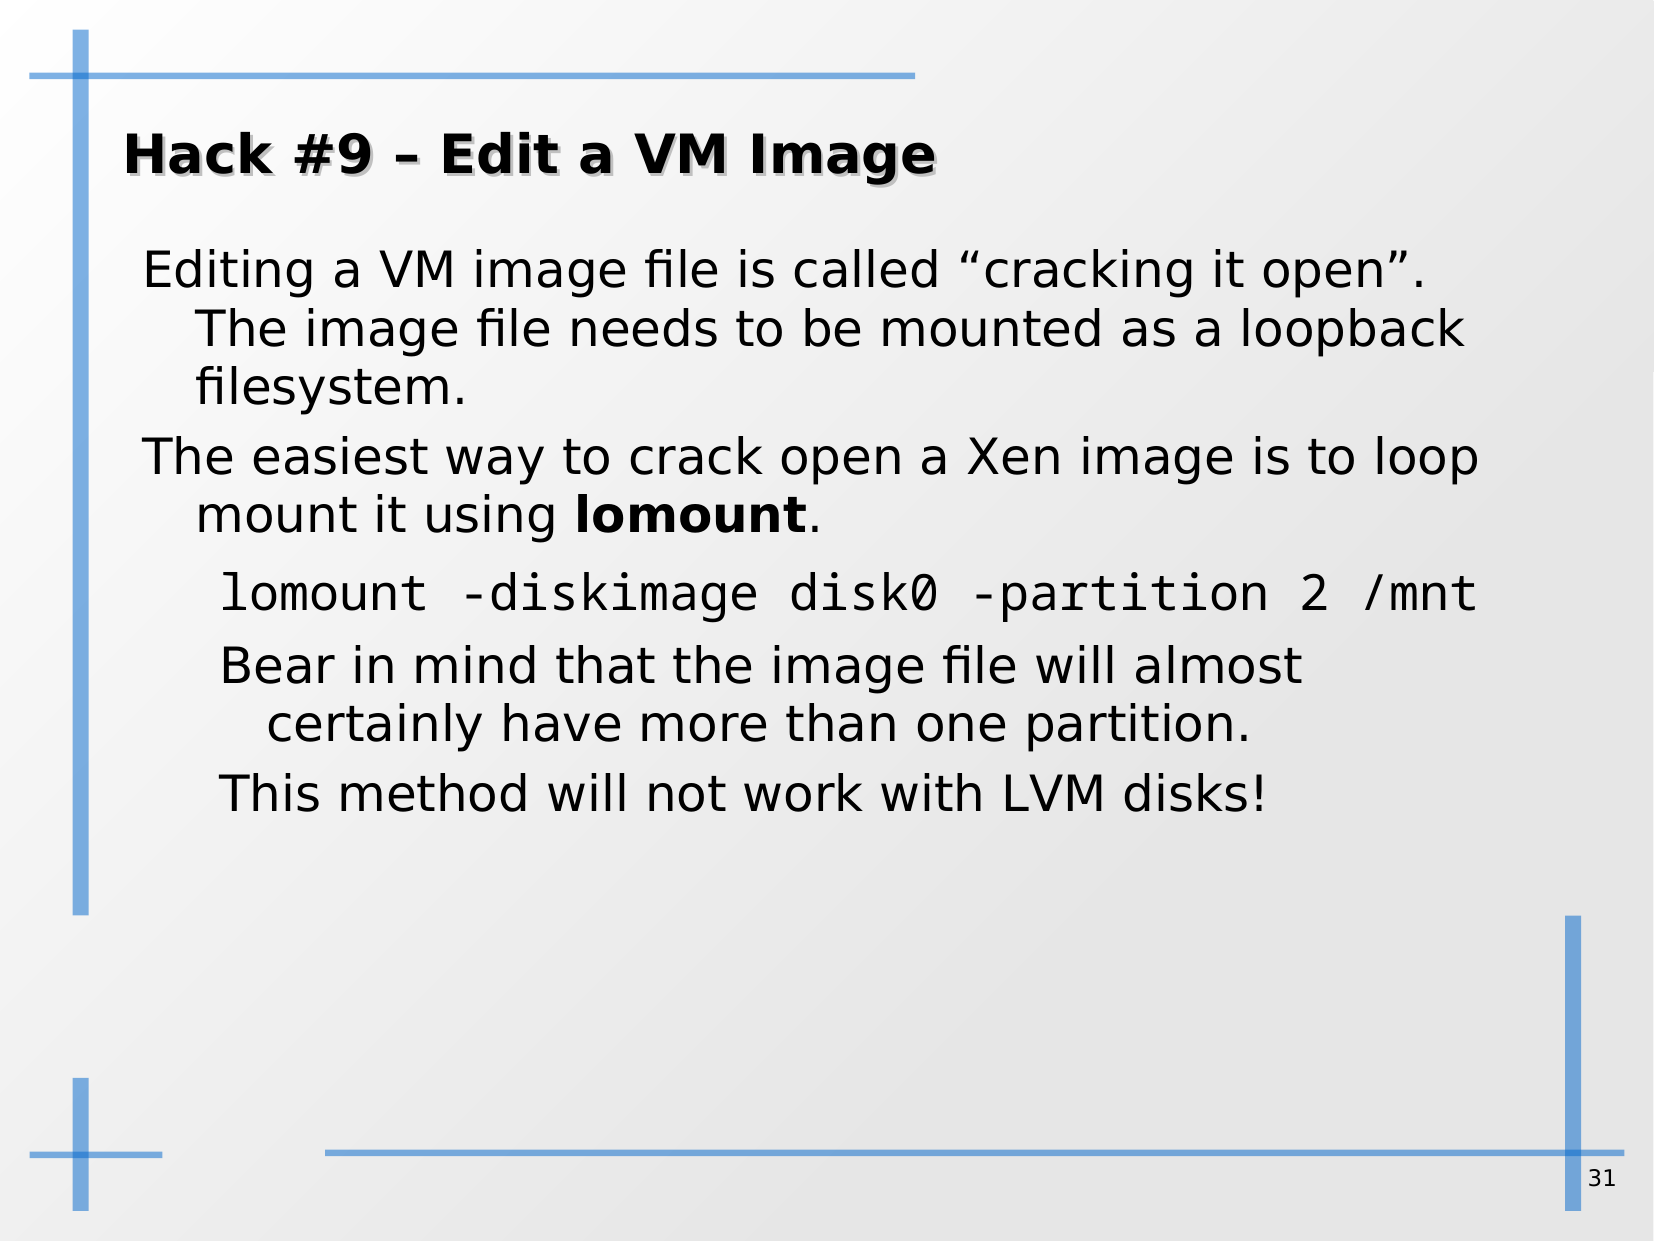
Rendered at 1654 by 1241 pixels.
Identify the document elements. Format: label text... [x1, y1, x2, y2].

title Hack #9 – Edit a VM Image [122, 91, 1524, 219]
list Editing a VM image file is called “cracking it open”. The image file needs to be mounted as a loopback filesystem. The easiest way to crack open a Xen image is to loop mount it using lomount. lomount -diskimage disk0 -partition 2 /mnt Bear in mind that the image file will almost certainly have more than one partition. This method will not work with LVM disks! [124, 241, 1526, 1133]
